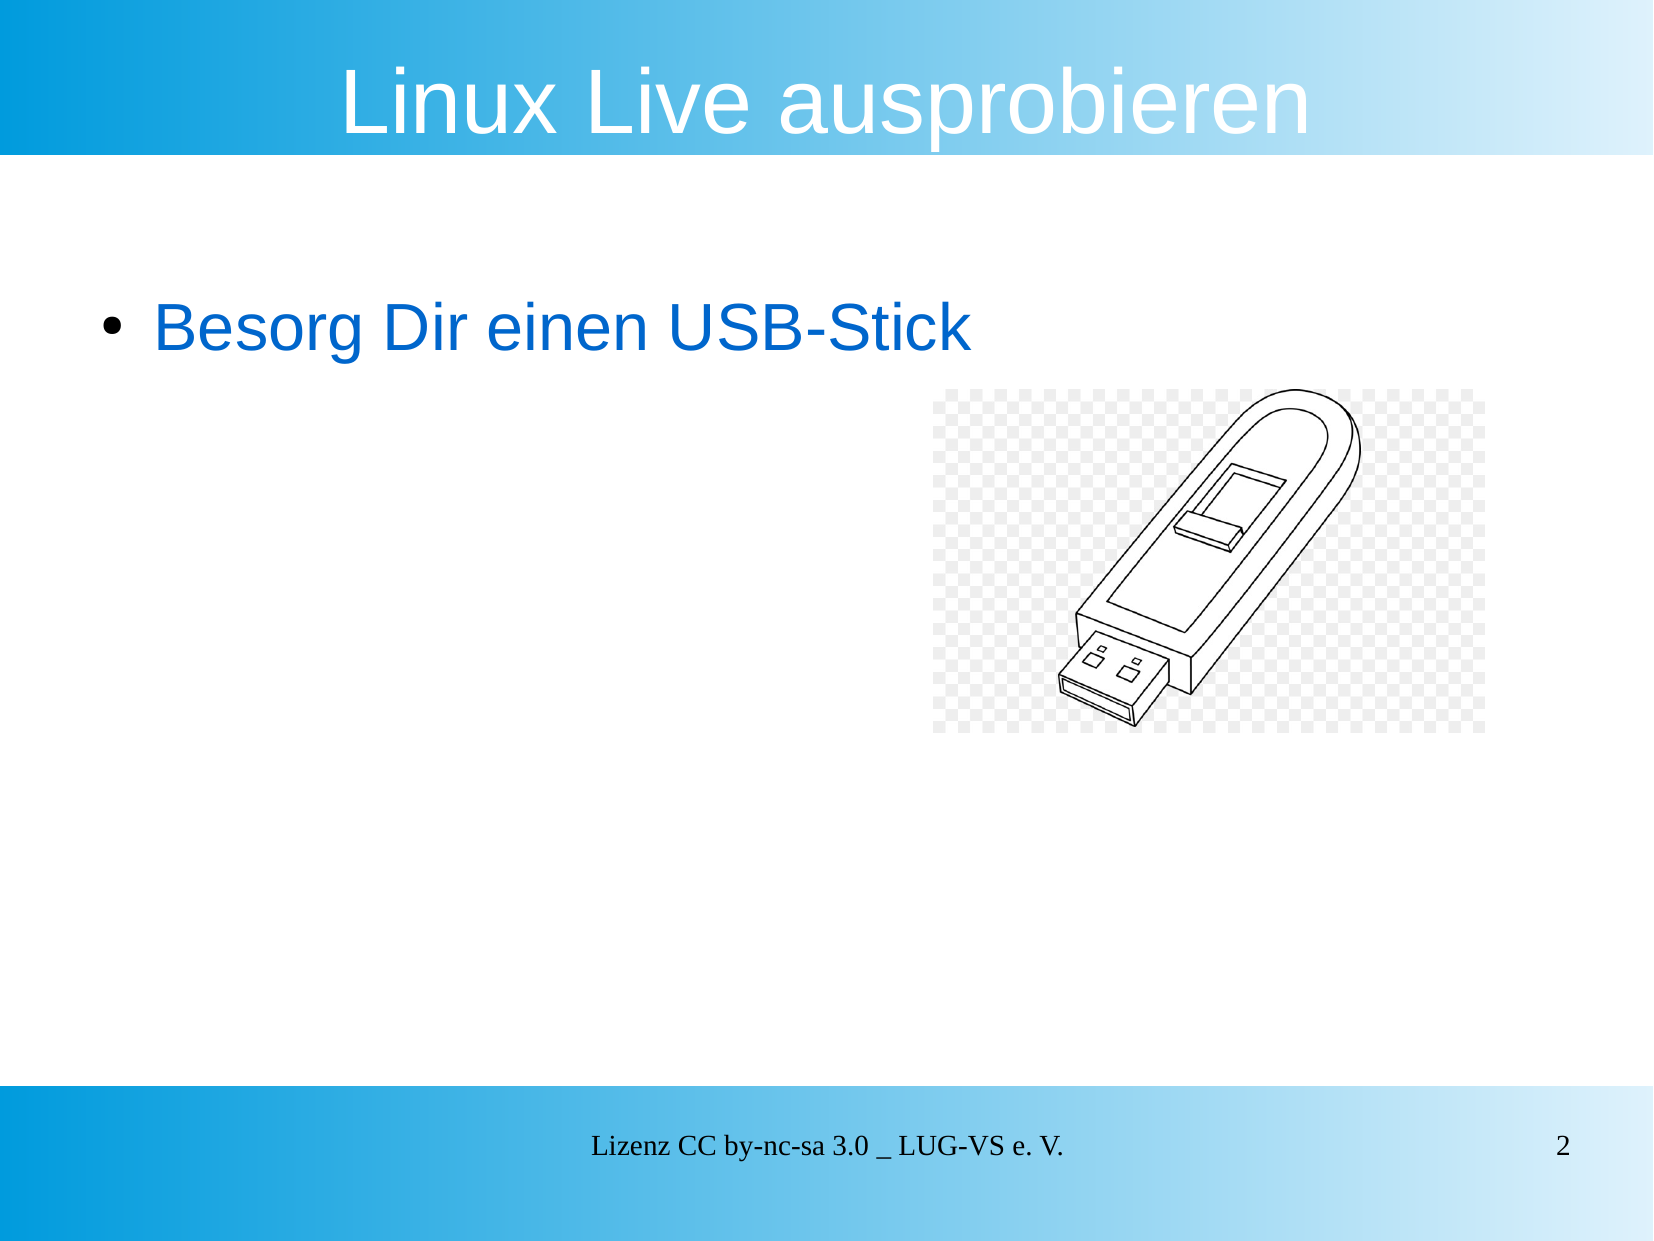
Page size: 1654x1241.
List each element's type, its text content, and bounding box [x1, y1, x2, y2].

title Linux Live ausprobieren [82, 49, 1571, 155]
list Besorg Dir einen USB-Stick [82, 290, 1571, 1010]
picture [933, 389, 1485, 733]
